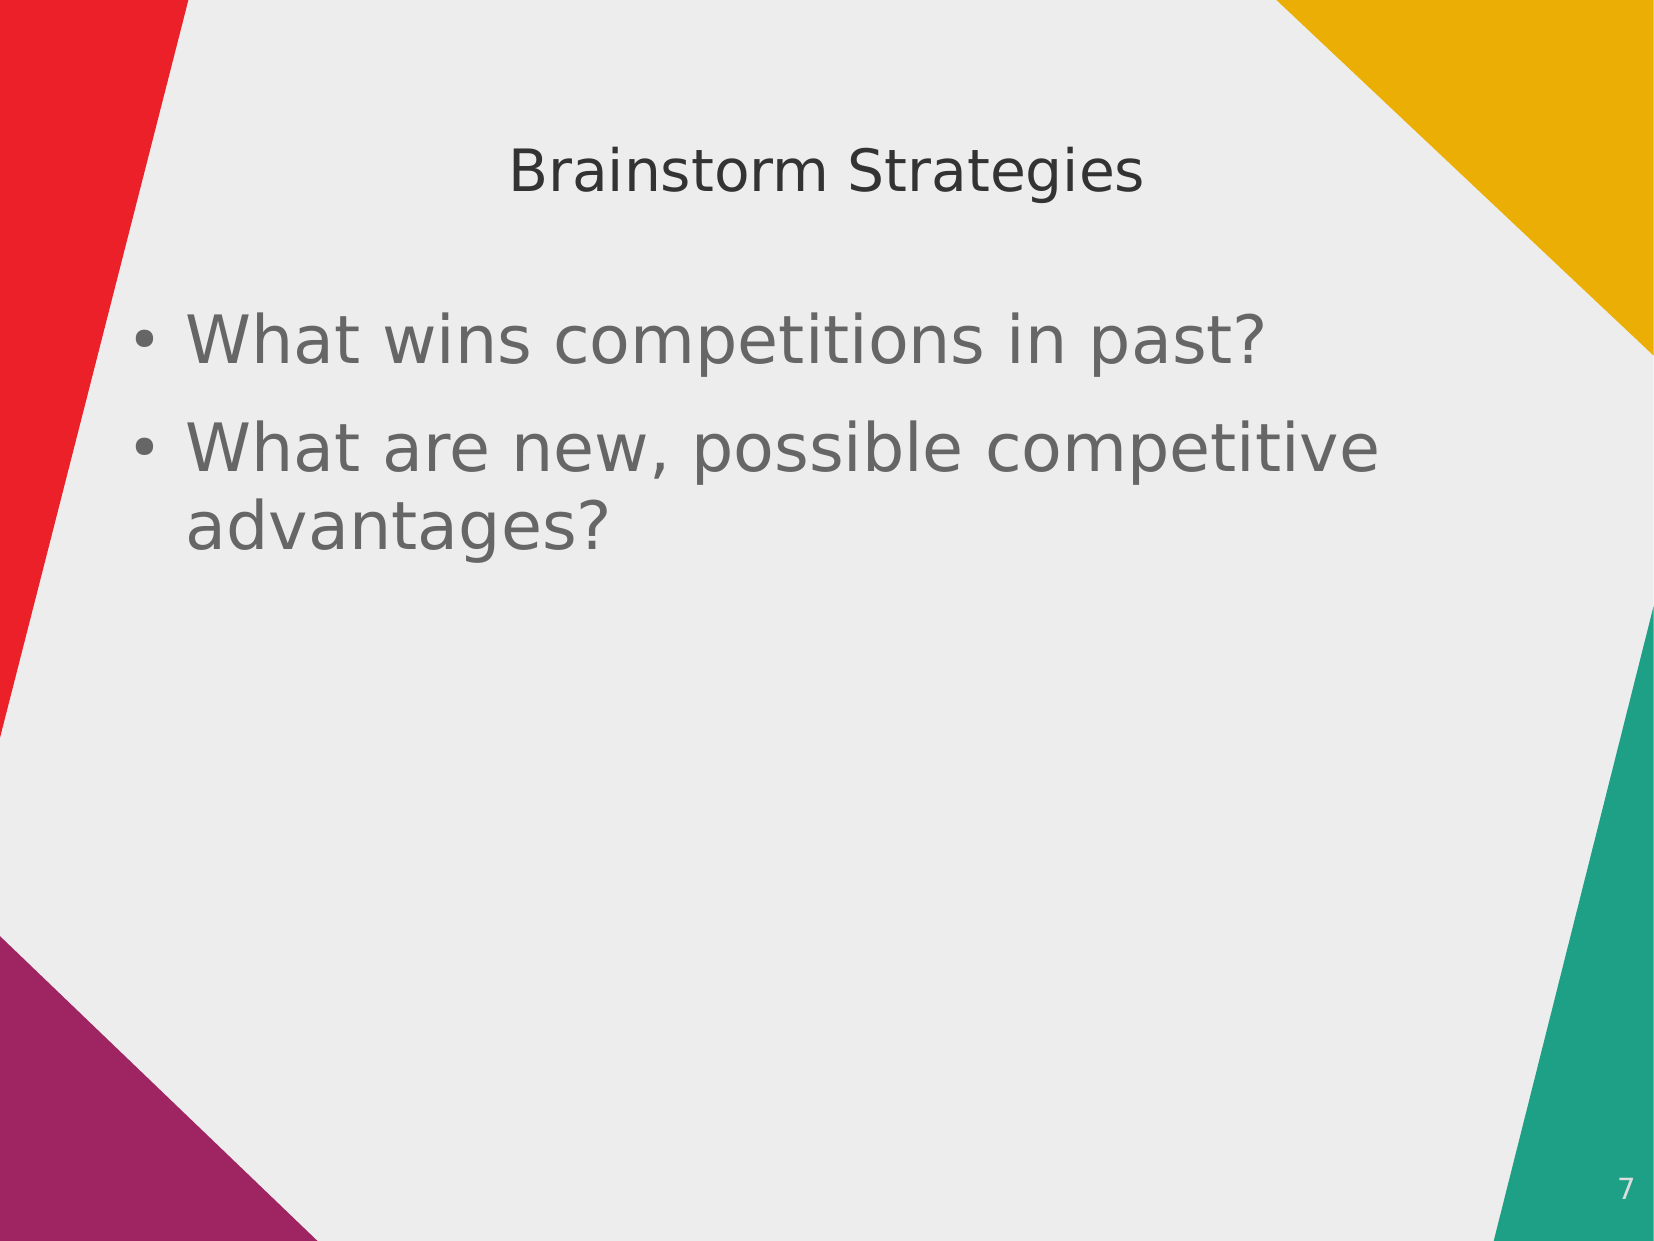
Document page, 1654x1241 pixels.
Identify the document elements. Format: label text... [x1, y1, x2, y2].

list What wins competitions in past? What are new, possible competitive advantages? [114, 302, 1539, 1033]
title Brainstorm Strategies [114, 73, 1539, 271]
